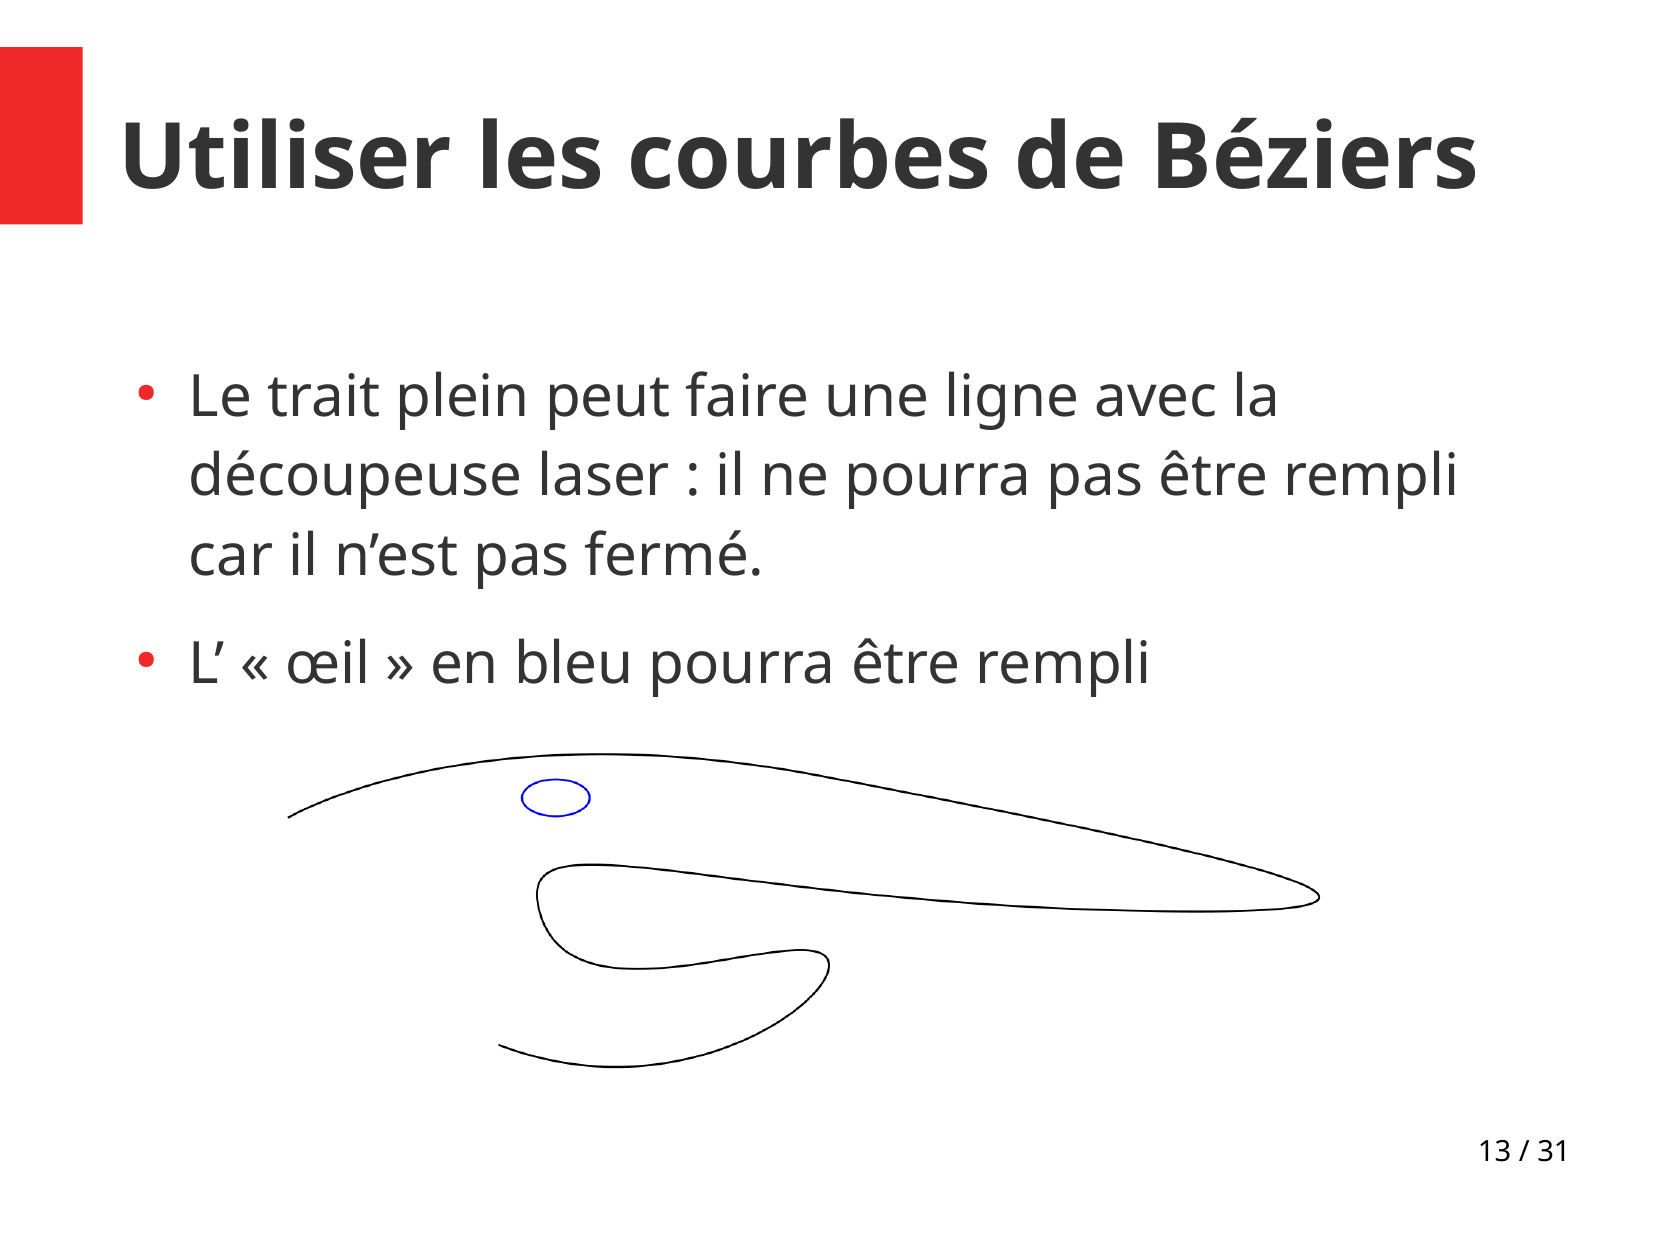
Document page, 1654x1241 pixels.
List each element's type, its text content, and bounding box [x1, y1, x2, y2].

list Le trait plein peut faire une ligne avec la découpeuse laser : il ne pourra pas être rempli car il n’est pas fermé. L’ « œil » en bleu pourra être rempli [118, 354, 1536, 1074]
picture [270, 723, 1347, 1099]
title Utiliser les courbes de Béziers [118, 49, 1571, 257]
